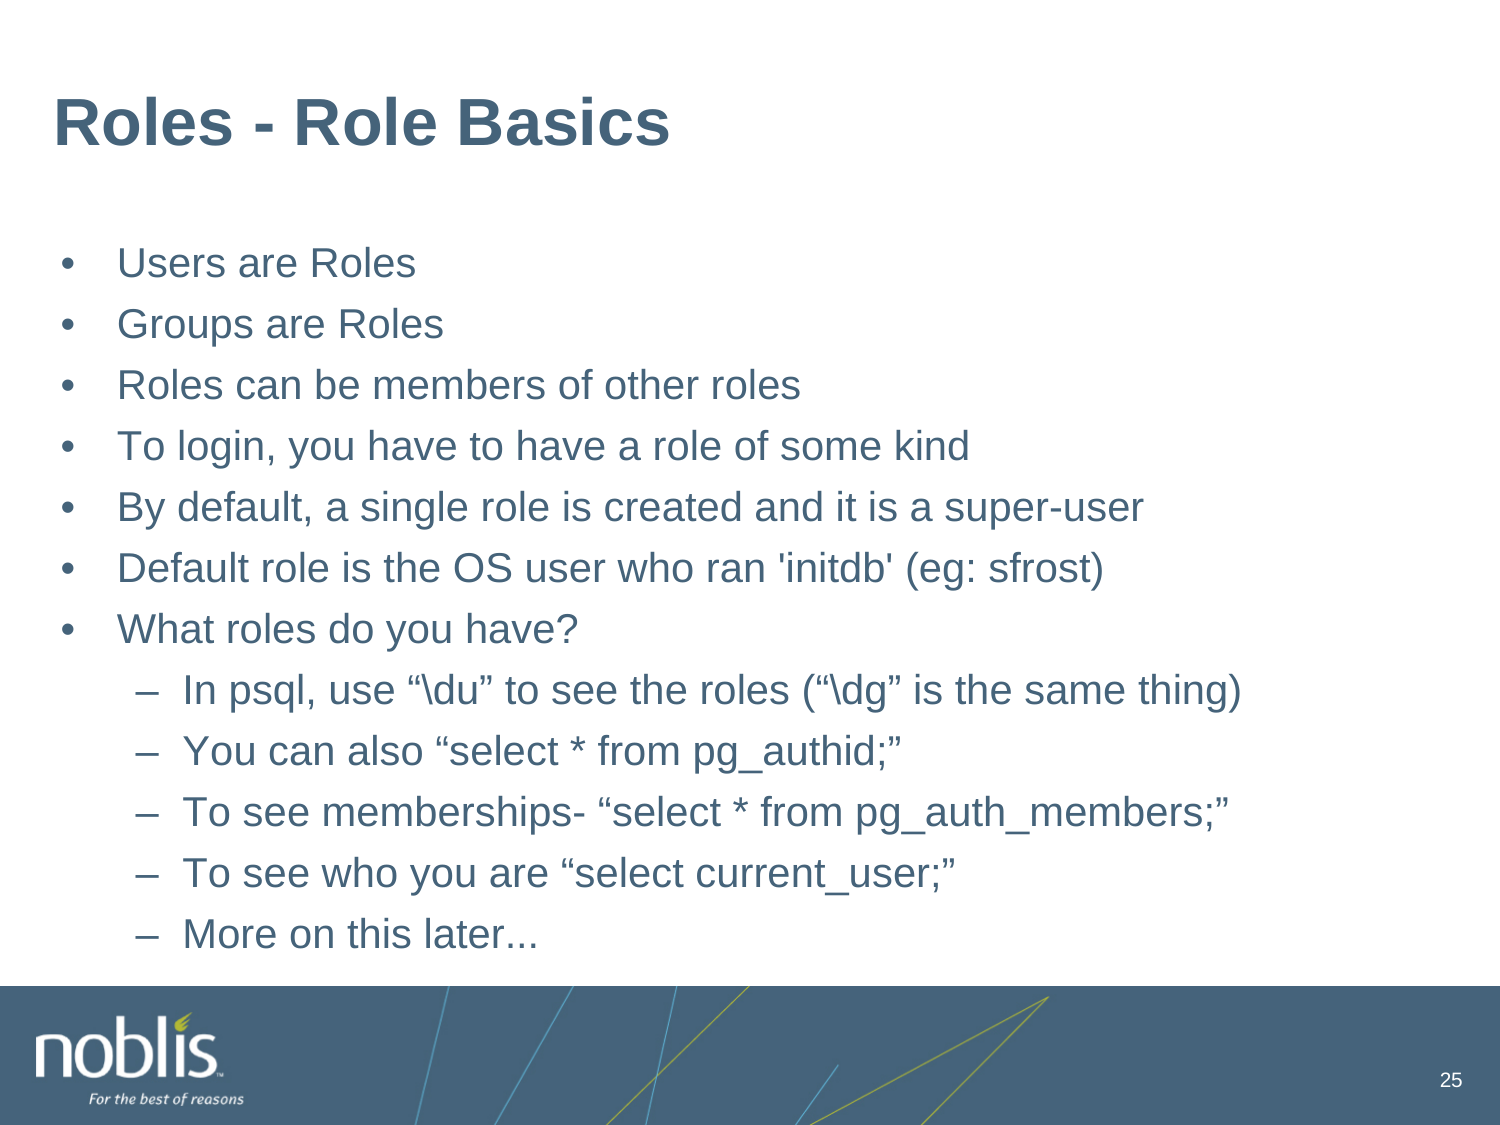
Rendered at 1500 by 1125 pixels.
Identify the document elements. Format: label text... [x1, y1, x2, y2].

picture [0, 986, 1500, 1125]
list Users are Roles Groups are Roles Roles can be members of other roles To login, you have to have a role of some kind By default, a single role is created and it is a super-user Default role is the OS user who ran 'initdb' (eg: sfrost) What roles do you have? In psql, use “\du” to see the roles (“\dg” is the same thing) You can also “select * from pg_authid;” To see memberships- “select * from pg_auth_members;” To see who you are “select current_user;” More on this later... [60, 239, 1437, 968]
title Roles - Role Basics [53, 38, 1438, 211]
